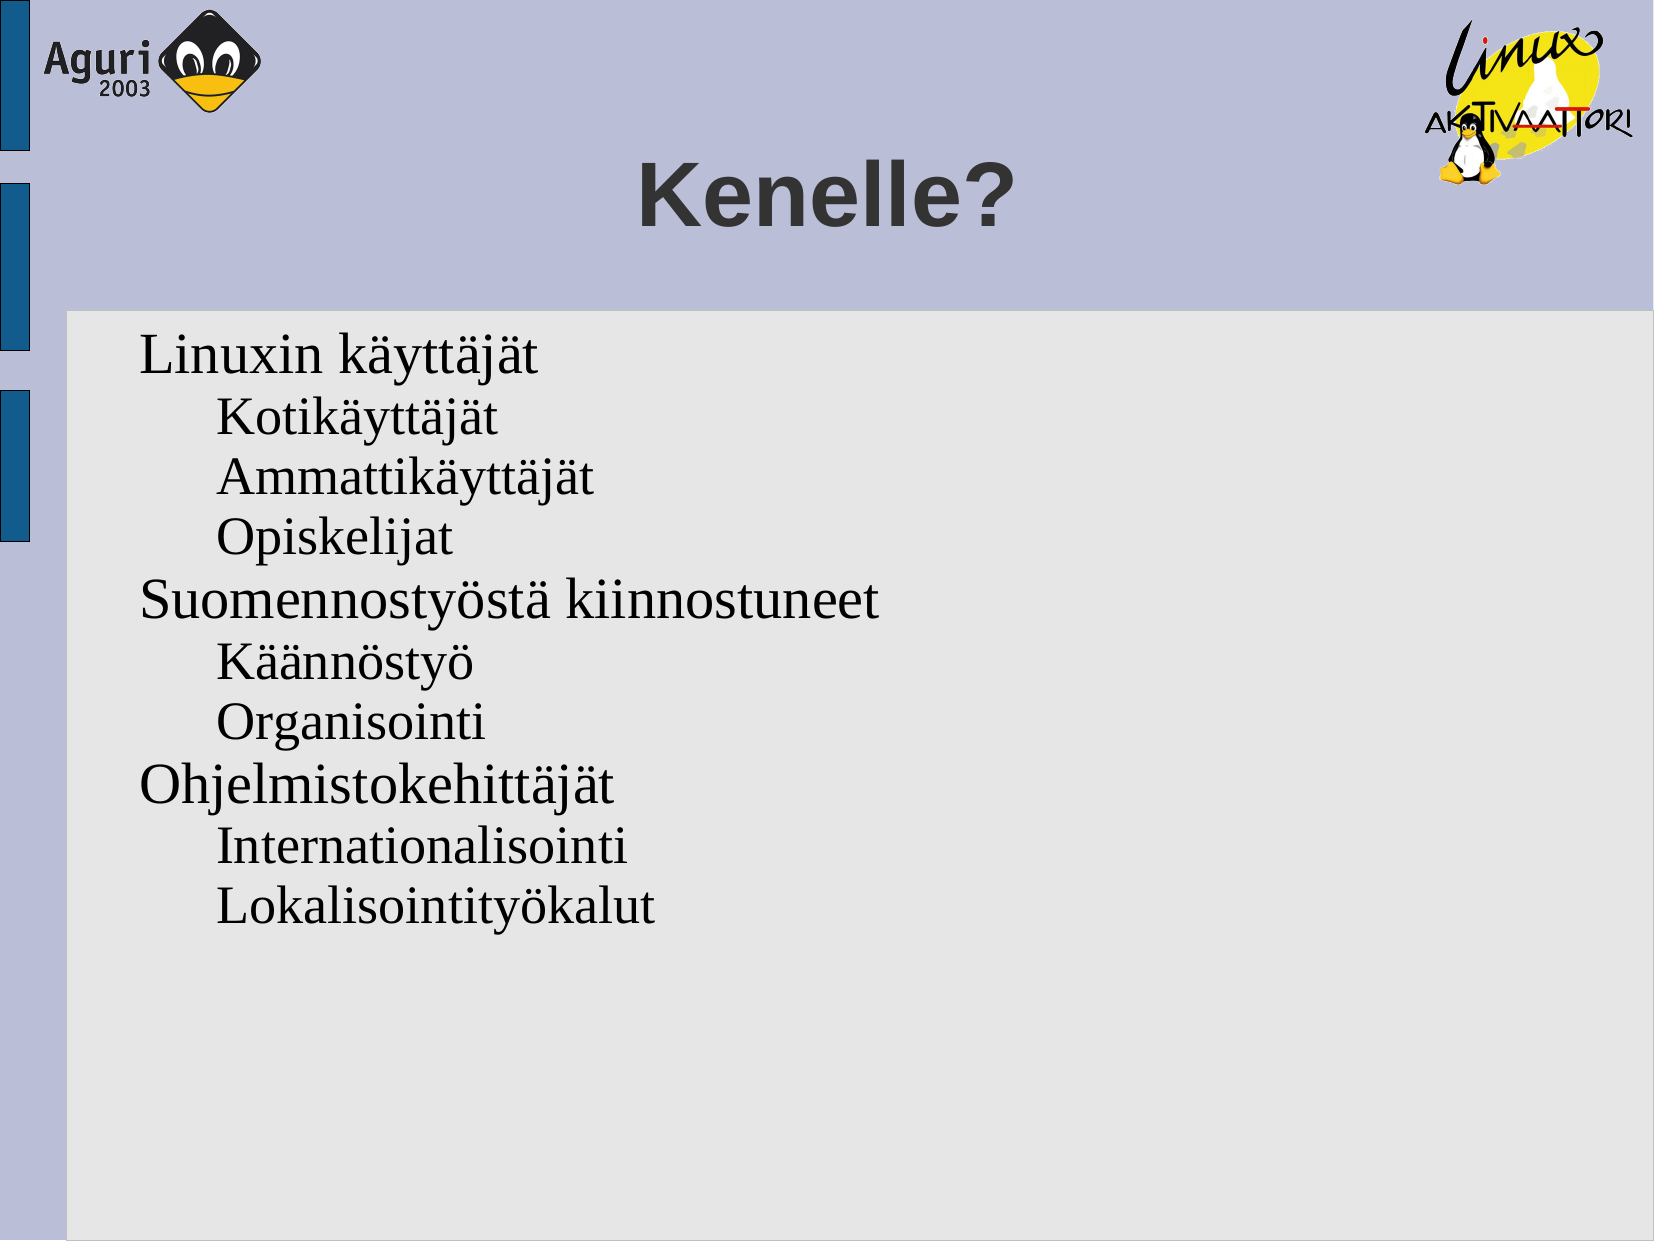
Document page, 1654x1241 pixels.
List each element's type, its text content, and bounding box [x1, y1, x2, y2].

picture [39, 9, 265, 113]
list Linuxin käyttäjät Kotikäyttäjät Ammattikäyttäjät Opiskelijat Suomennostyöstä kiinnostuneet Käännöstyö Organisointi Ohjelmistokehittäjät Internationalisointi Lokalisointityökalut [121, 322, 1561, 1132]
picture [1417, 12, 1640, 190]
title Kenelle? [121, 91, 1534, 299]
